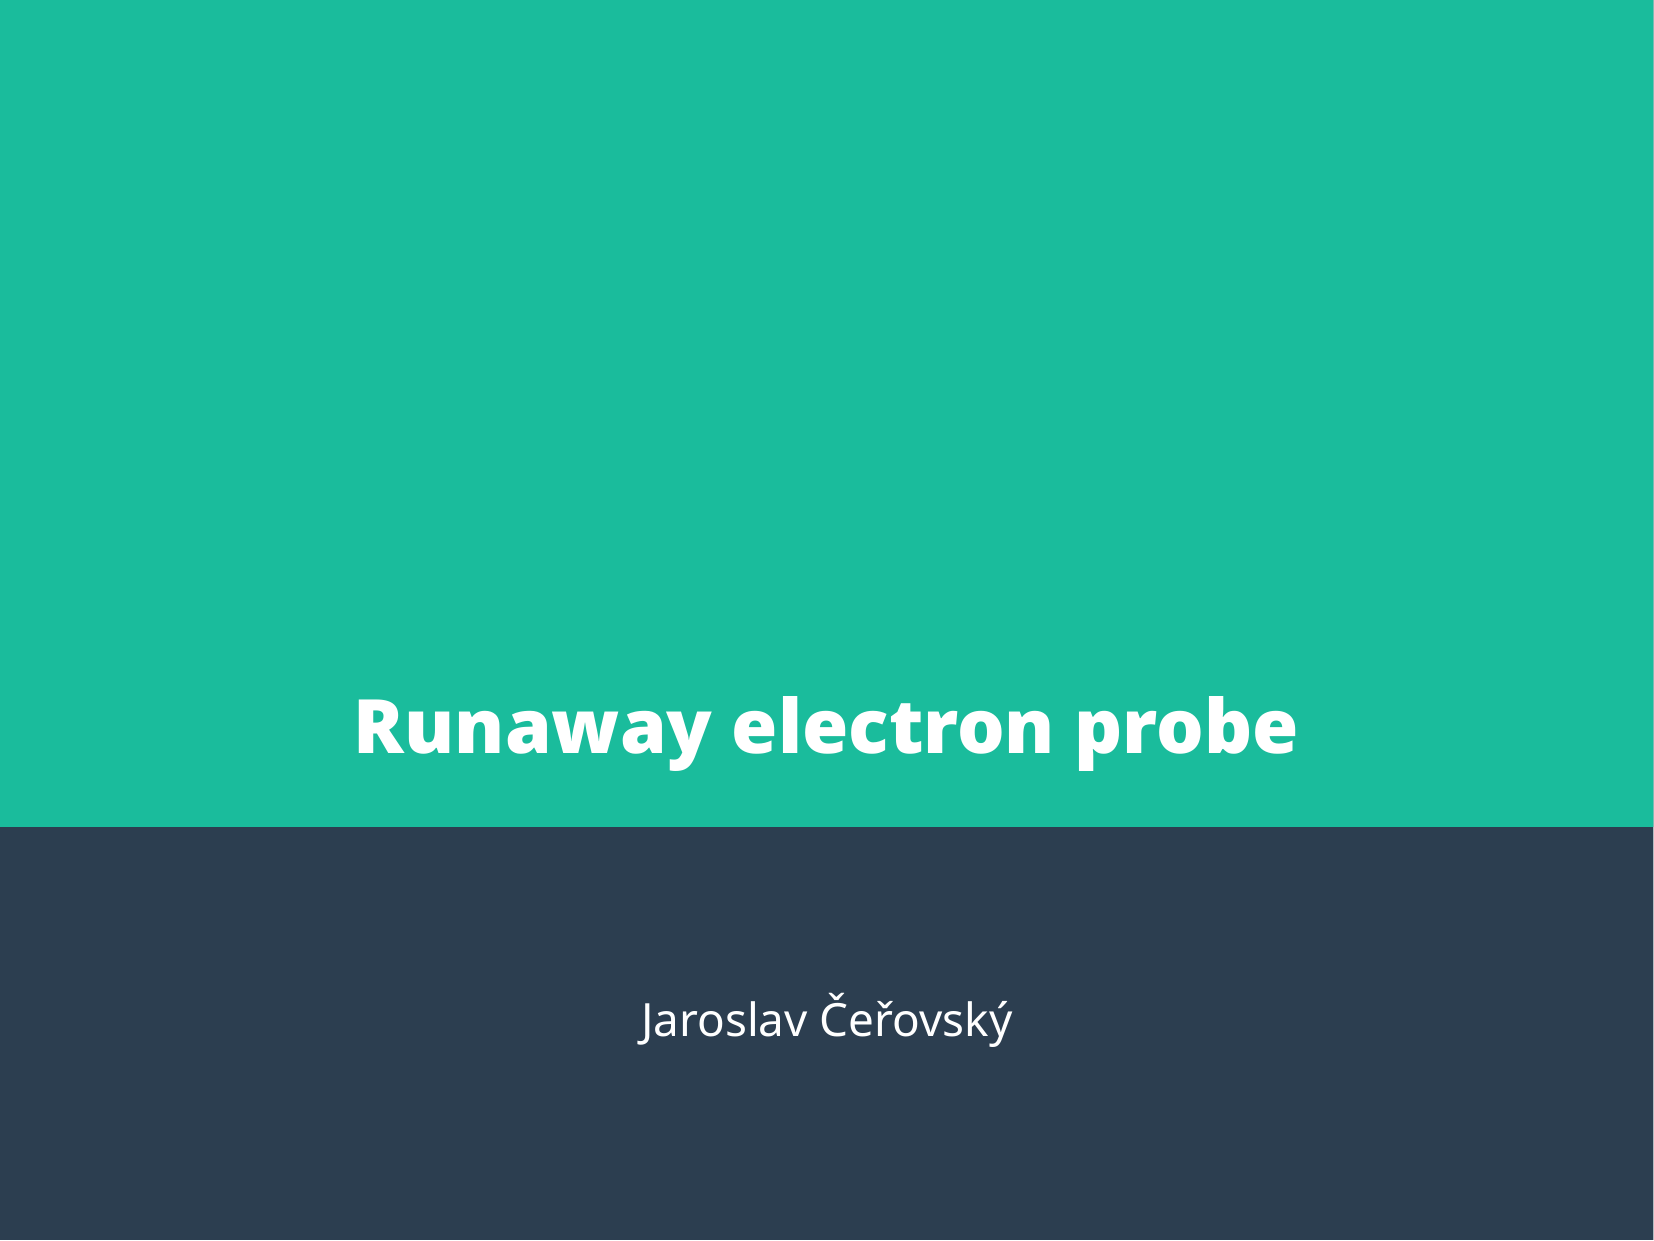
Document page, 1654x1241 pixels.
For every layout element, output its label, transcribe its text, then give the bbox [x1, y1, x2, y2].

subtitle Jaroslav Čeřovský [59, 856, 1595, 1182]
title Runaway electron probe [59, 620, 1595, 778]
